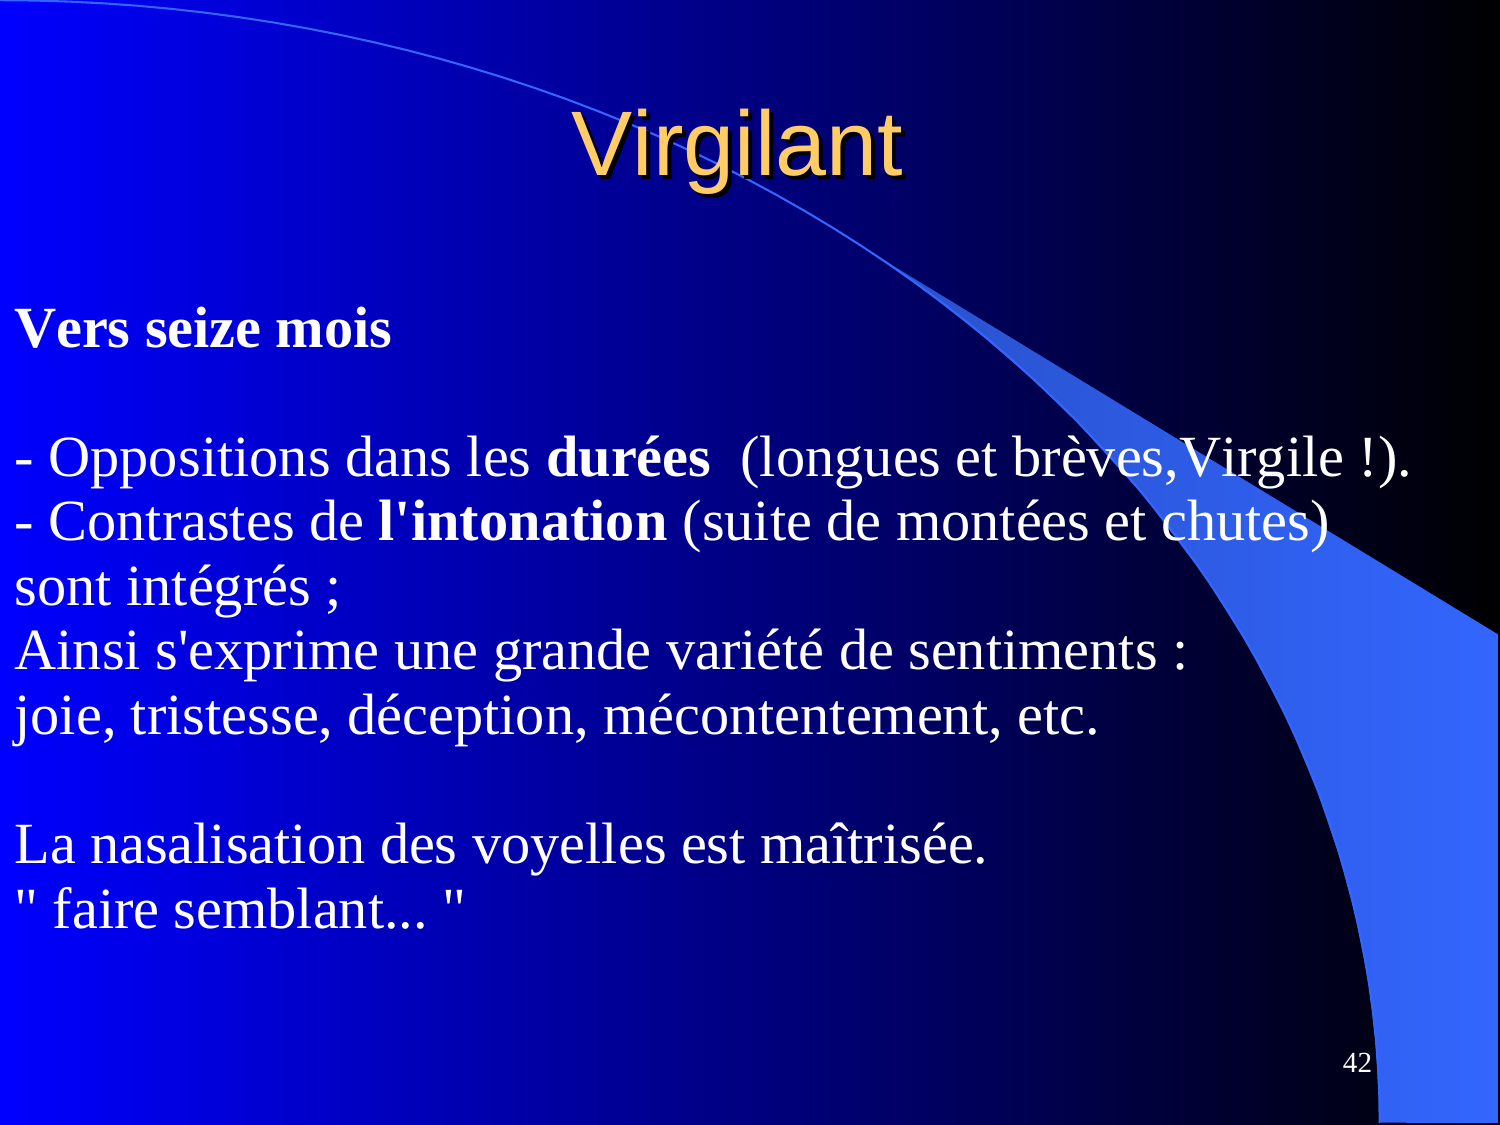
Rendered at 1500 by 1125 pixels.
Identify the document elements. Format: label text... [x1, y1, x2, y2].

title Virgilant [99, 49, 1375, 238]
text_box Vers seize mois - Oppositions dans les durées (longues et brèves,Virgile !). - Contrastes de l'intonation (suite de montées et chutes) sont intégrés ; Ainsi s'exprime une grande variété de sentiments : joie, tristesse, déception, mécontentement, etc. La nasalisation des voyelles est maîtrisée. " faire semblant... " [0, 287, 1428, 949]
